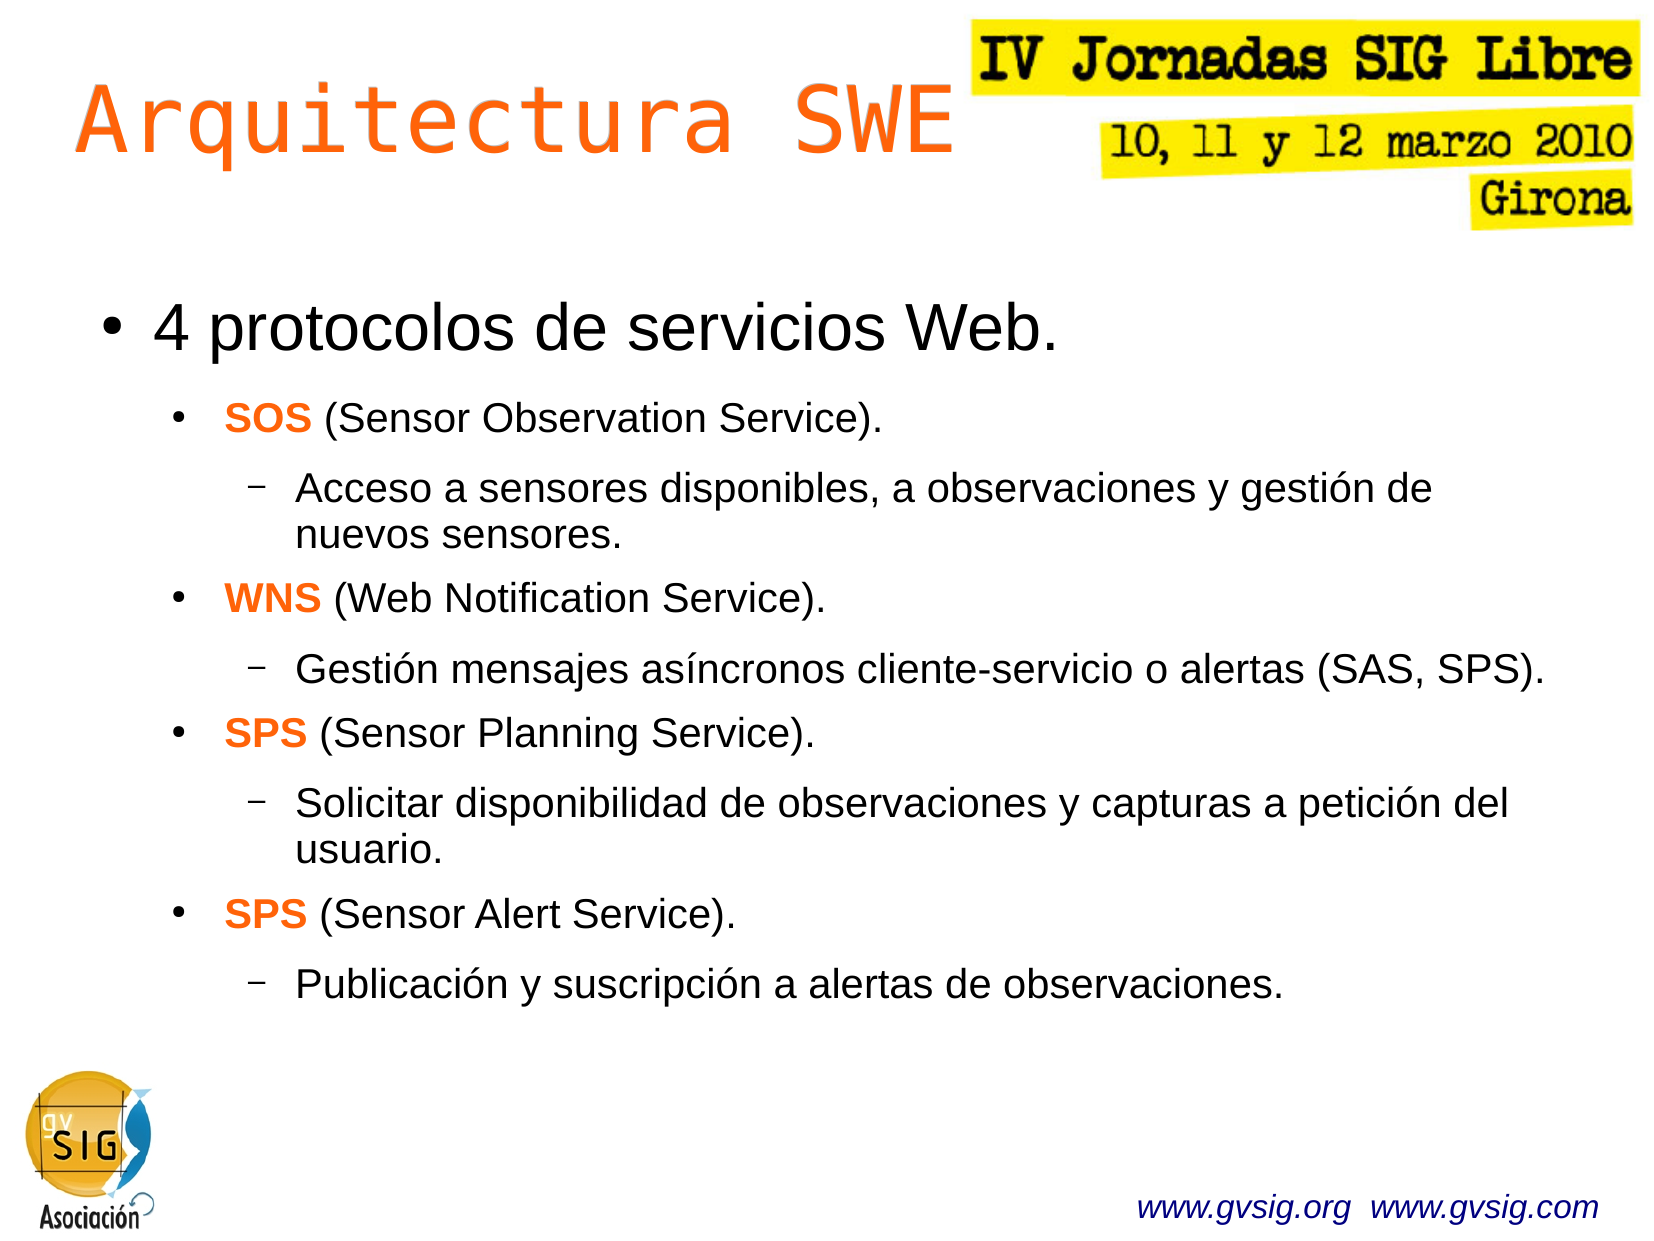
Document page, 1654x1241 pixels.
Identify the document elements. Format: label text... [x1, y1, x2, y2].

list 4 protocolos de servicios Web. SOS (Sensor Observation Service). Acceso a sensores disponibles, a observaciones y gestión de nuevos sensores. WNS (Web Notification Service). Gestión mensajes asíncronos cliente-servicio o alertas (SAS, SPS). SPS (Sensor Planning Service). Solicitar disponibilidad de observaciones y capturas a petición del usuario. SPS (Sensor Alert Service). Publicación y suscripción a alertas de observaciones. [82, 290, 1571, 1109]
picture [0, 1062, 178, 1241]
picture [956, 0, 1654, 276]
text_box Arquitectura SWE [59, 59, 1471, 182]
